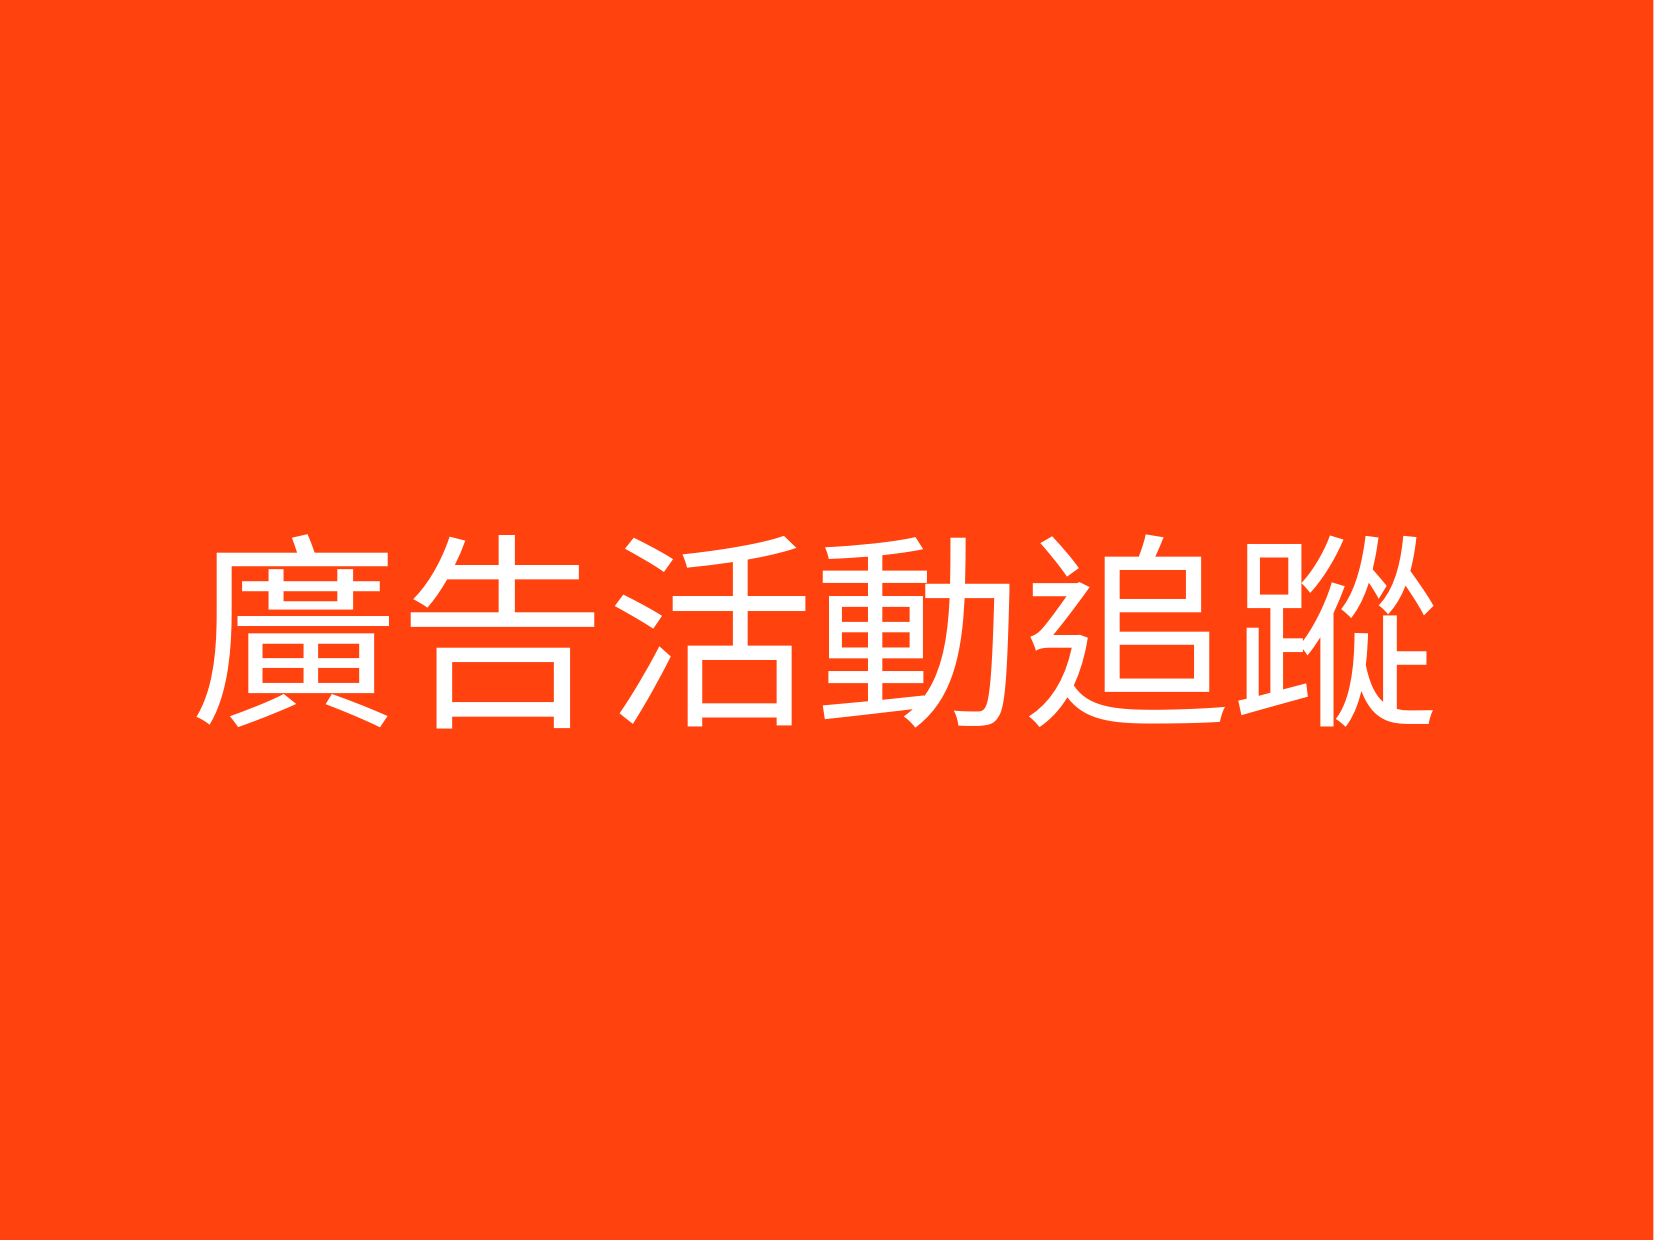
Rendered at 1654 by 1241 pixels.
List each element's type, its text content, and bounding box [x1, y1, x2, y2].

title 廣告活動追蹤 [70, 483, 1560, 757]
